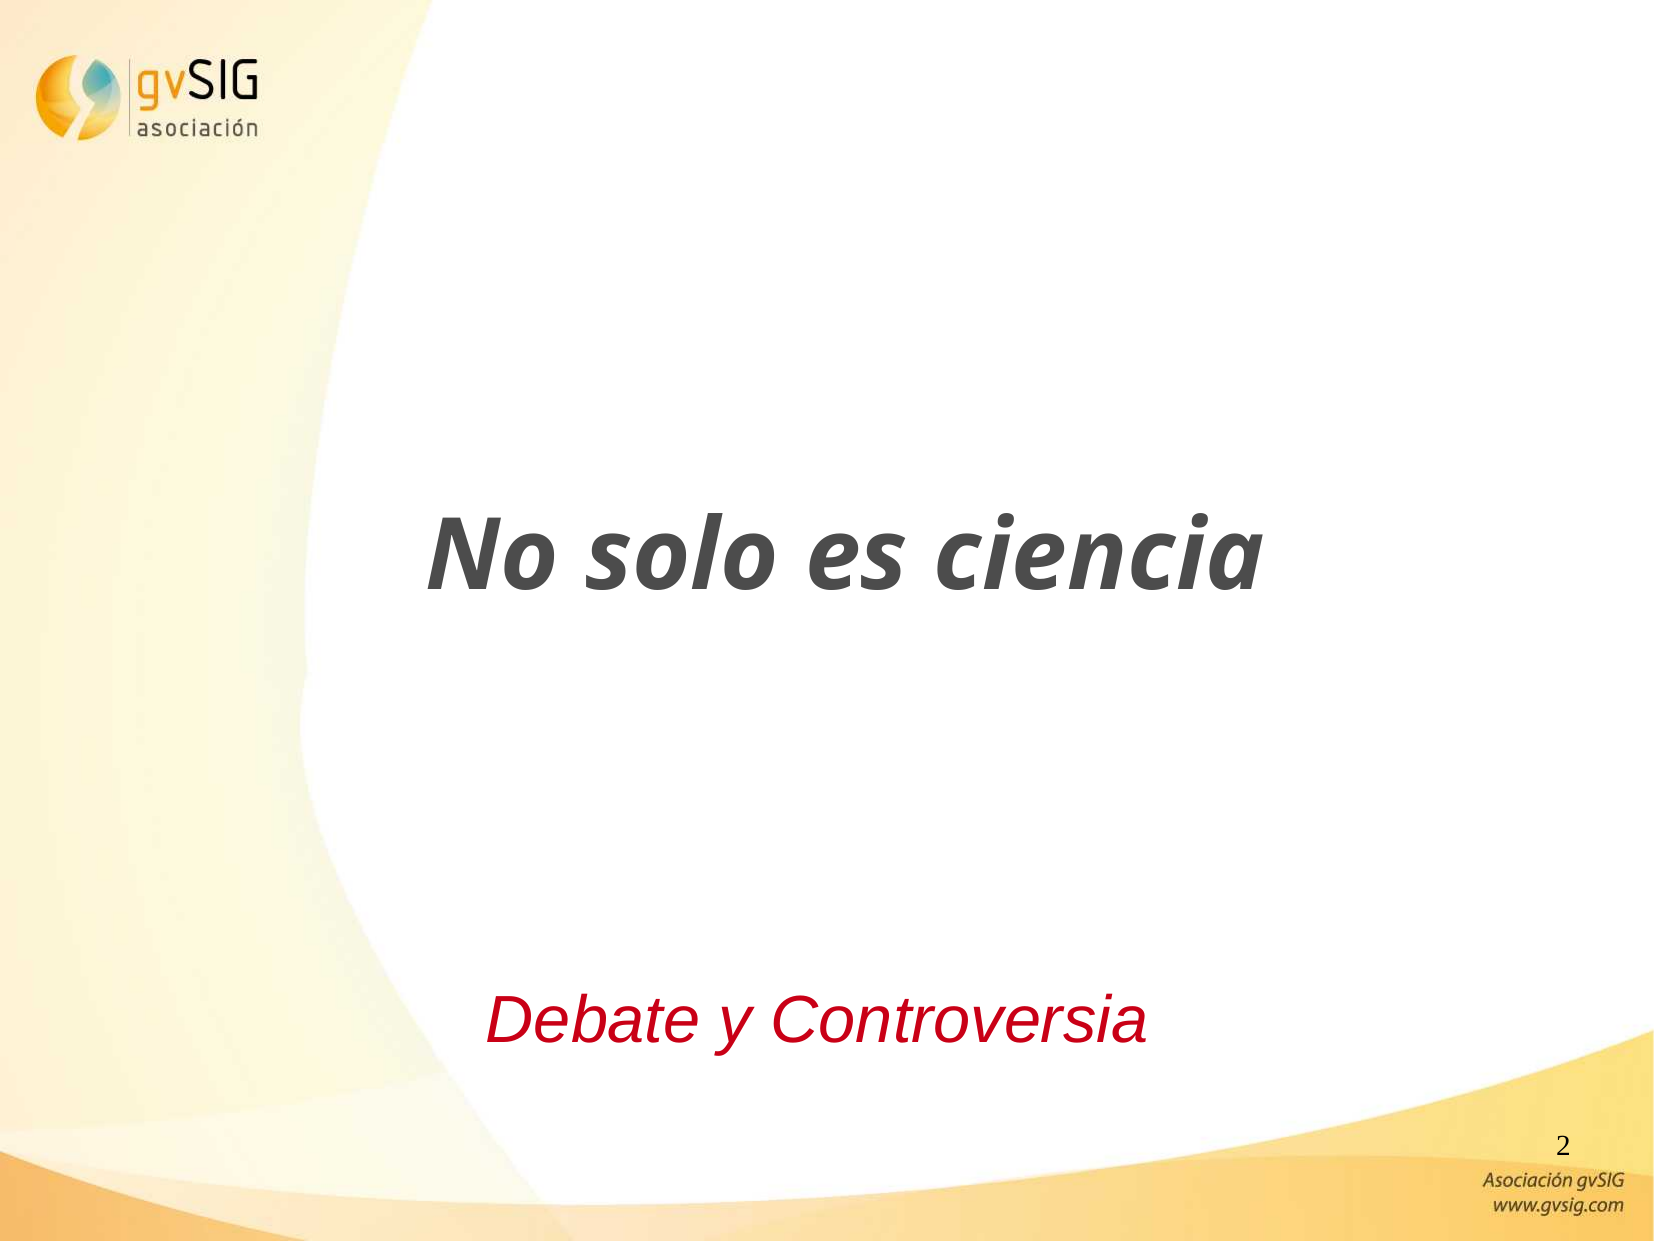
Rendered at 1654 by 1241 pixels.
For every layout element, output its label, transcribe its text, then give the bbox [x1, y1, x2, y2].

title No solo es ciencia [242, 492, 1424, 609]
picture [0, 0, 1654, 974]
picture [0, 1064, 1654, 1241]
text_box Debate y Controversia [0, 974, 1654, 1064]
